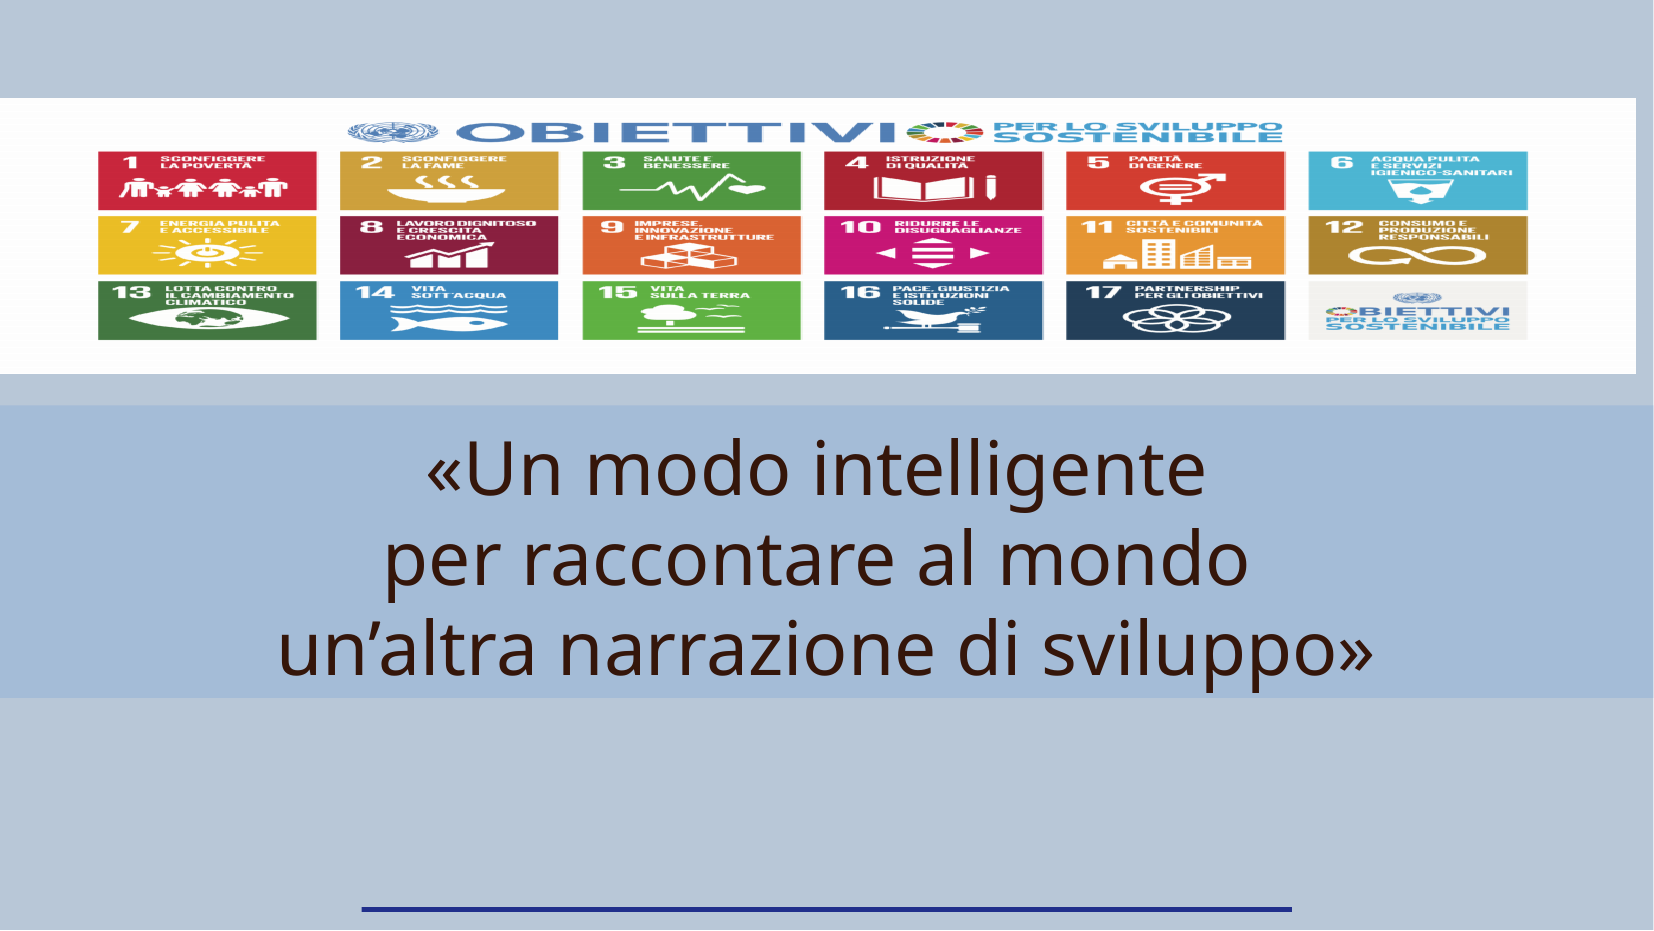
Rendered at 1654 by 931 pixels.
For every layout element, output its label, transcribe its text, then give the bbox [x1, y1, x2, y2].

text_box [361, 907, 1292, 912]
text_box «Un modo intelligente per raccontare al mondo un’altra narrazione di sviluppo» [0, 405, 1654, 698]
picture [0, 98, 1636, 374]
